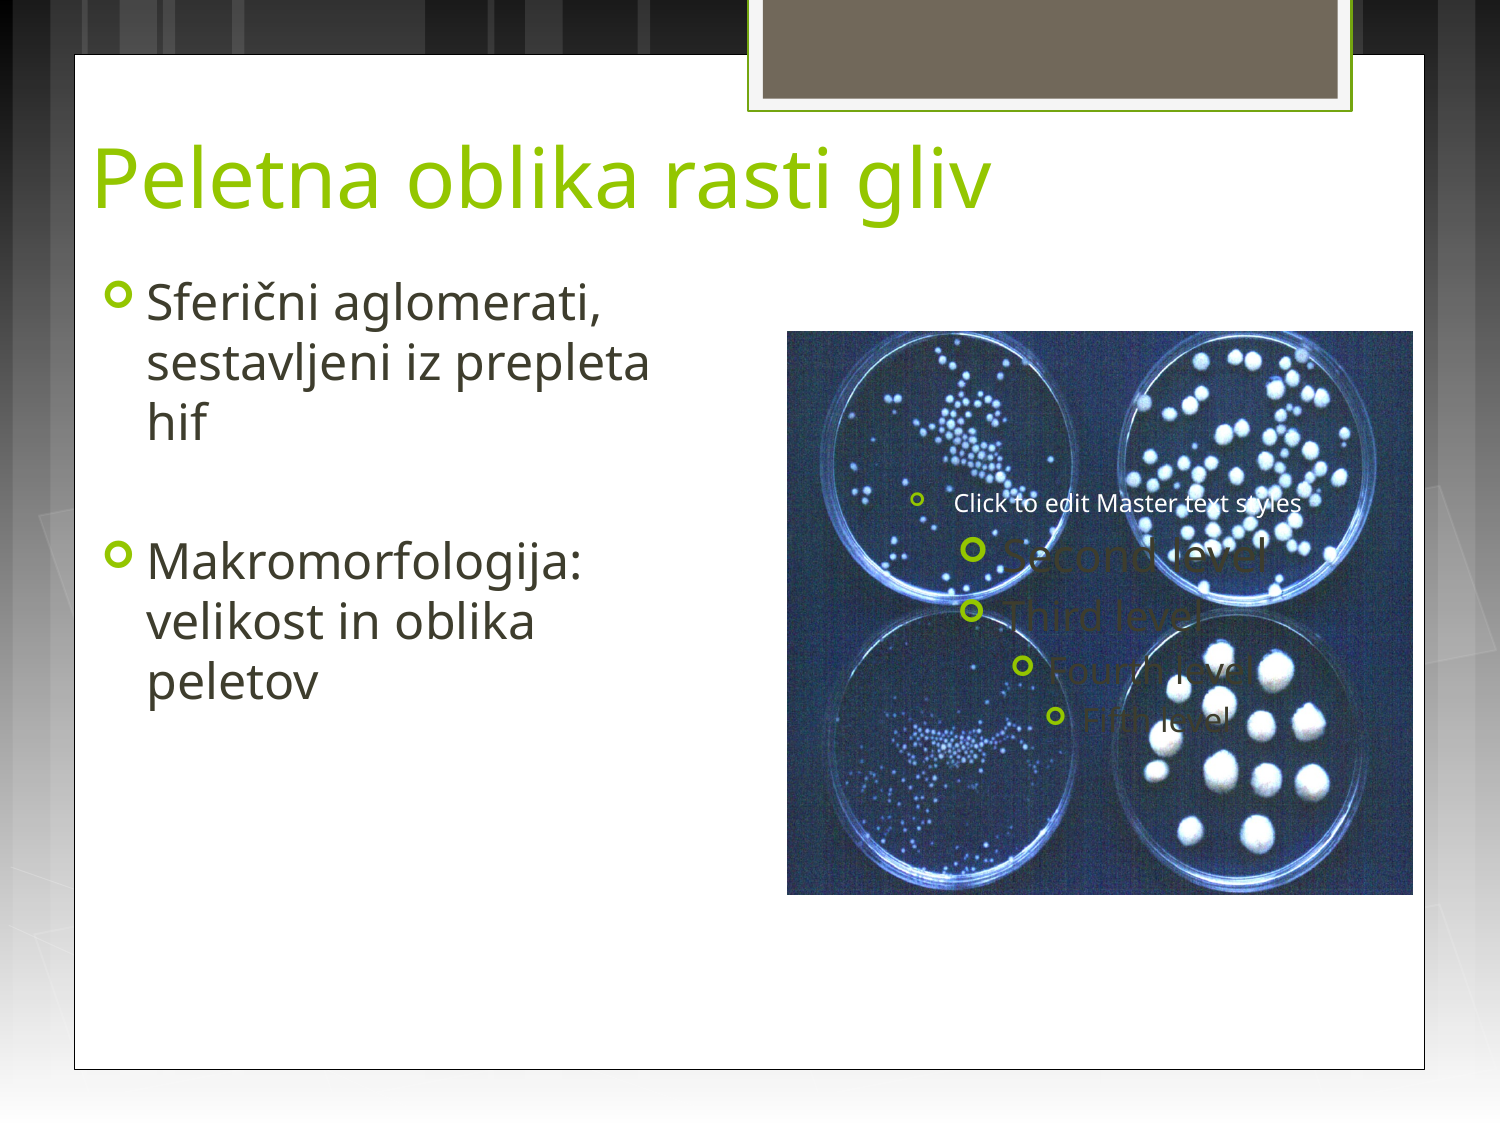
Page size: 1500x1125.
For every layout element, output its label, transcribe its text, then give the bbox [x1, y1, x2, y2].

list Sferični aglomerati, sestavljeni iz prepleta hif Makromorfologija: velikost in oblika peletov [75, 262, 738, 1006]
title Peletna oblika rasti gliv [75, 45, 1425, 233]
picture [787, 331, 1413, 895]
